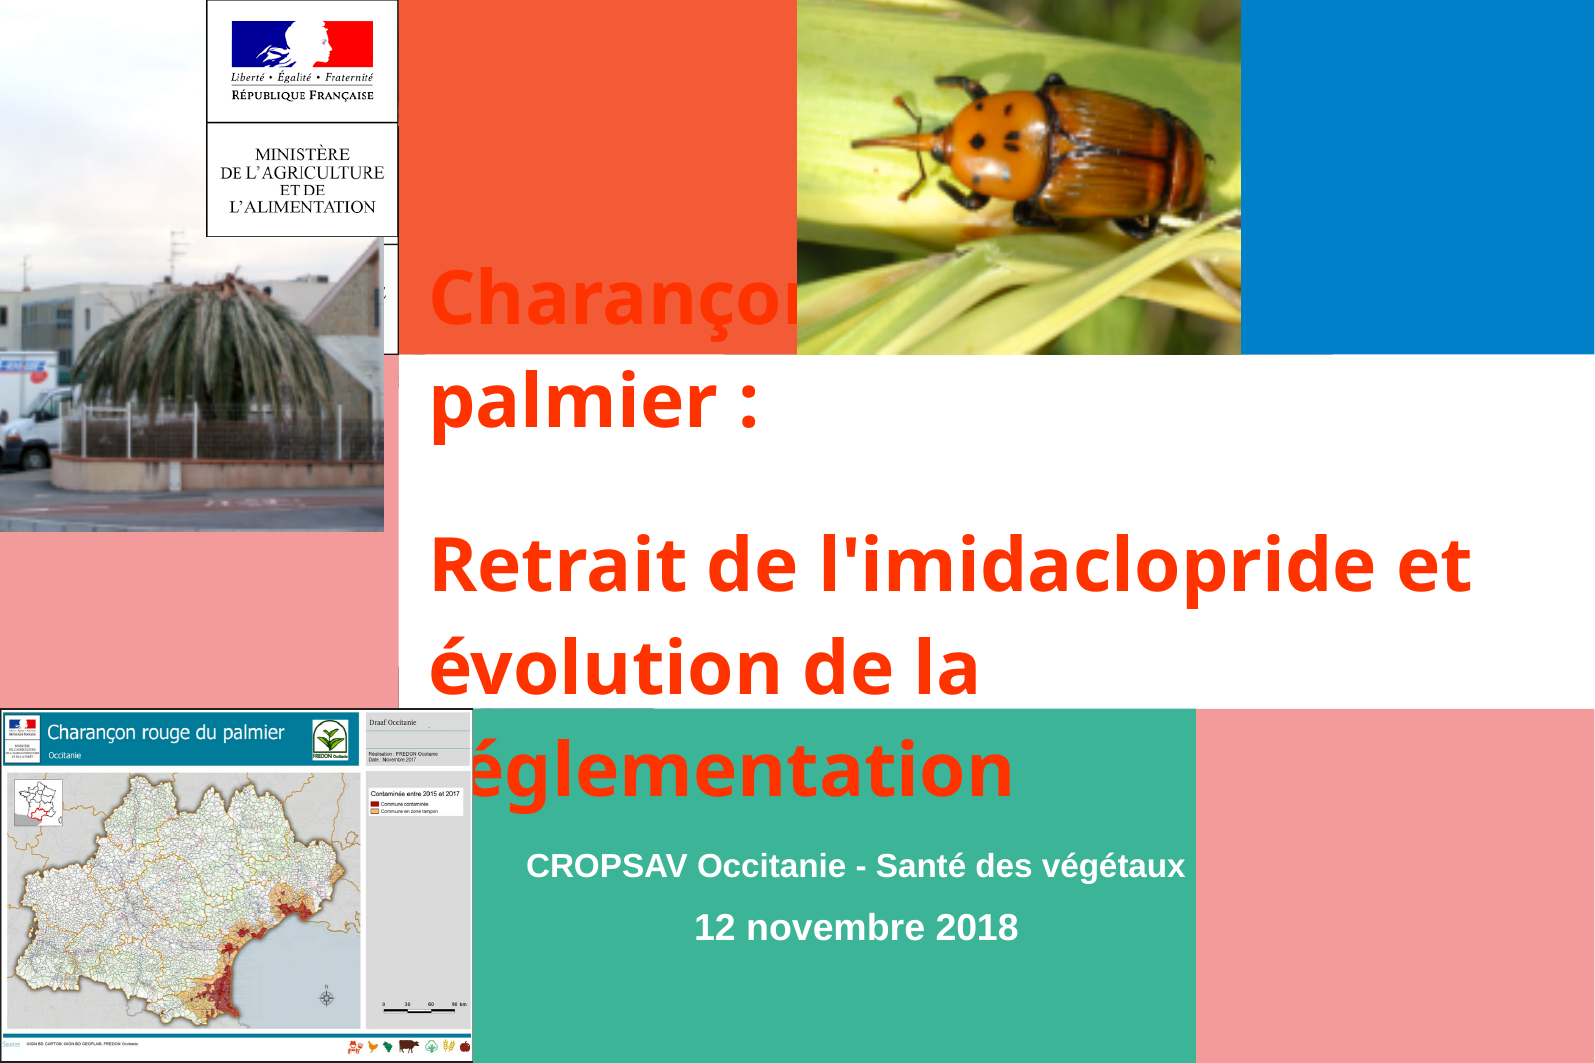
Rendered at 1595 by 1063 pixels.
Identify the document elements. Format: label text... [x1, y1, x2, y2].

list CROPSAV Occitanie - Santé des végétaux 12 novembre 2018 [473, 774, 1329, 1034]
title Charançon rouge du palmier : Retrait de l'imidaclopride et évolution de la réglementation [398, 354, 1536, 709]
picture [0, 708, 473, 1063]
picture [797, 0, 1241, 355]
picture [0, 0, 399, 532]
